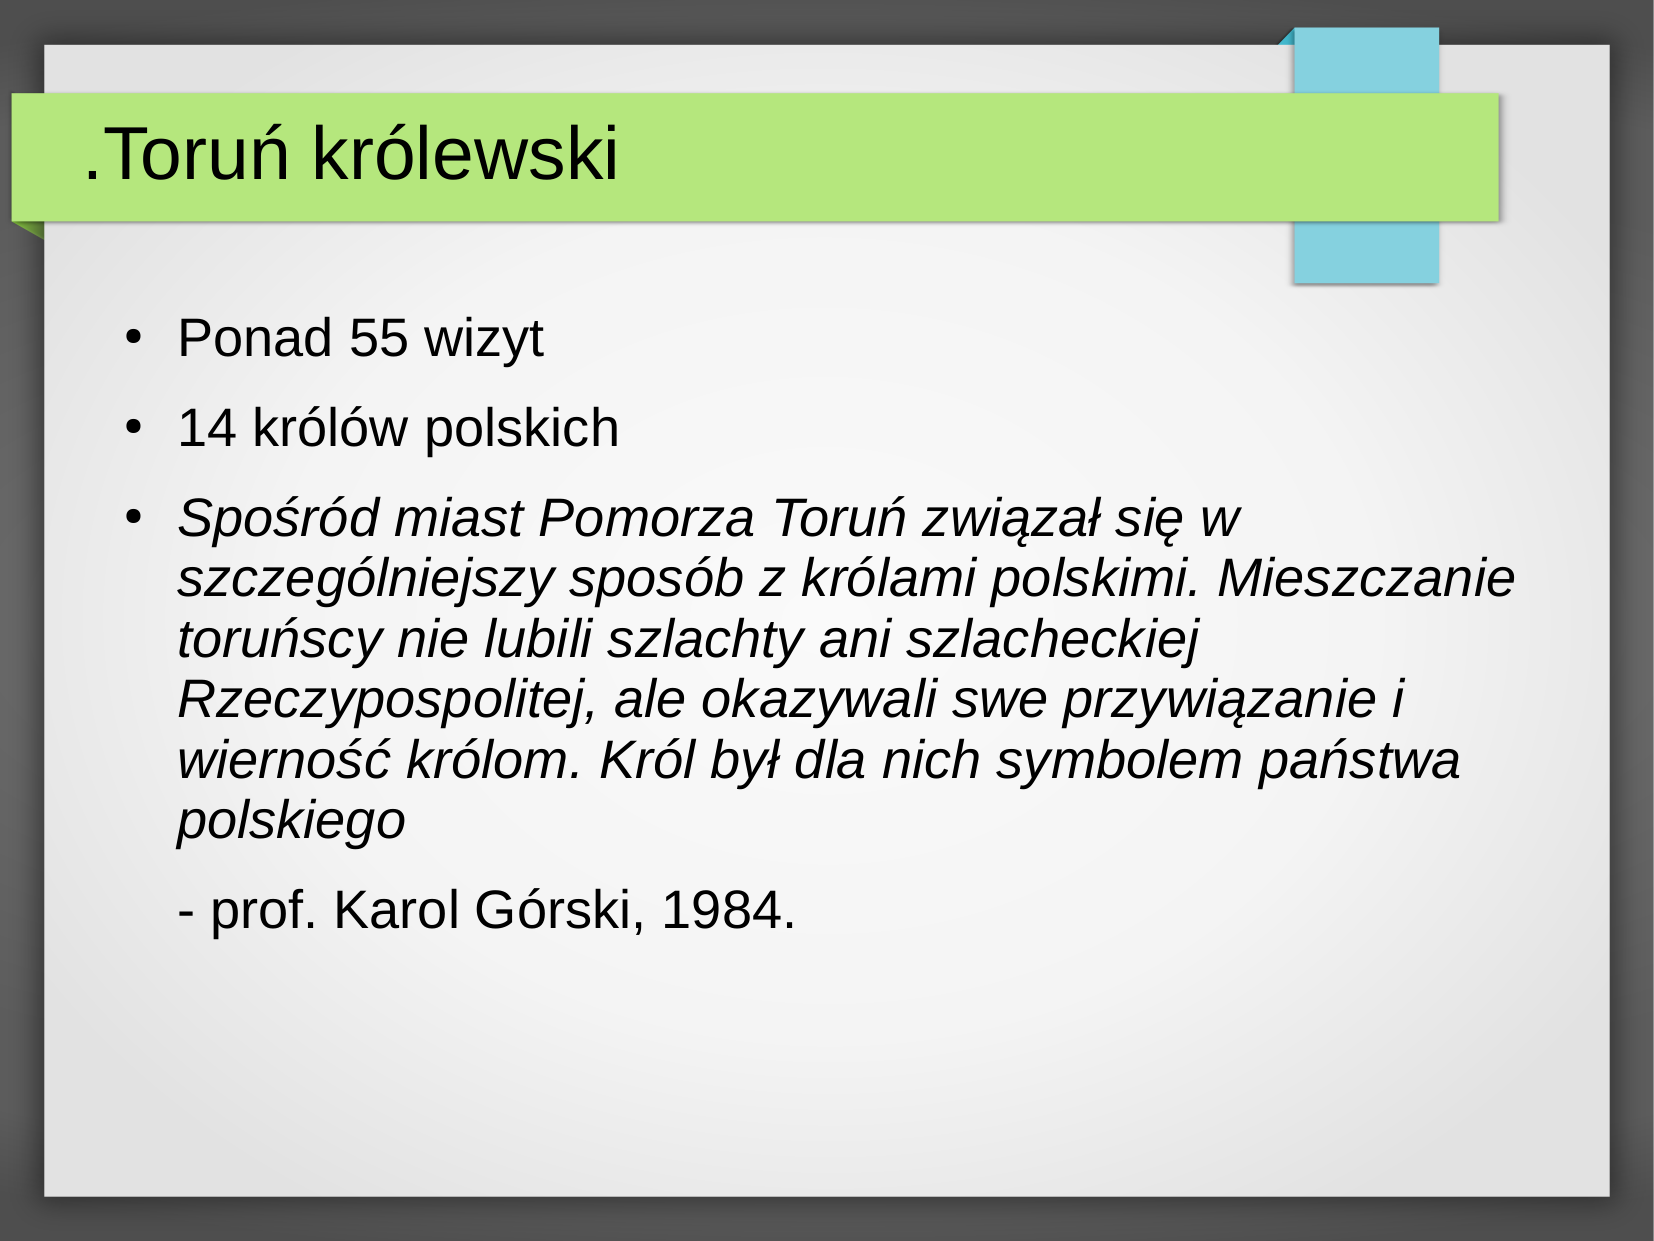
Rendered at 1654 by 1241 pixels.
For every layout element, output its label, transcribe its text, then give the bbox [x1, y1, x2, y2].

picture [0, 0, 1654, 1241]
title .Toruń królewski [82, 94, 1264, 213]
list Ponad 55 wizyt 14 królów polskich Spośród miast Pomorza Toruń związał się w szczególniejszy sposób z królami polskimi. Mieszczanie toruńscy nie lubili szlachty ani szlacheckiej Rzeczypospolitej, ale okazywali swe przywiązanie i wierność królom. Król był dla nich symbolem państwa polskiego - prof. Karol Górski, 1984. [106, 307, 1595, 1027]
